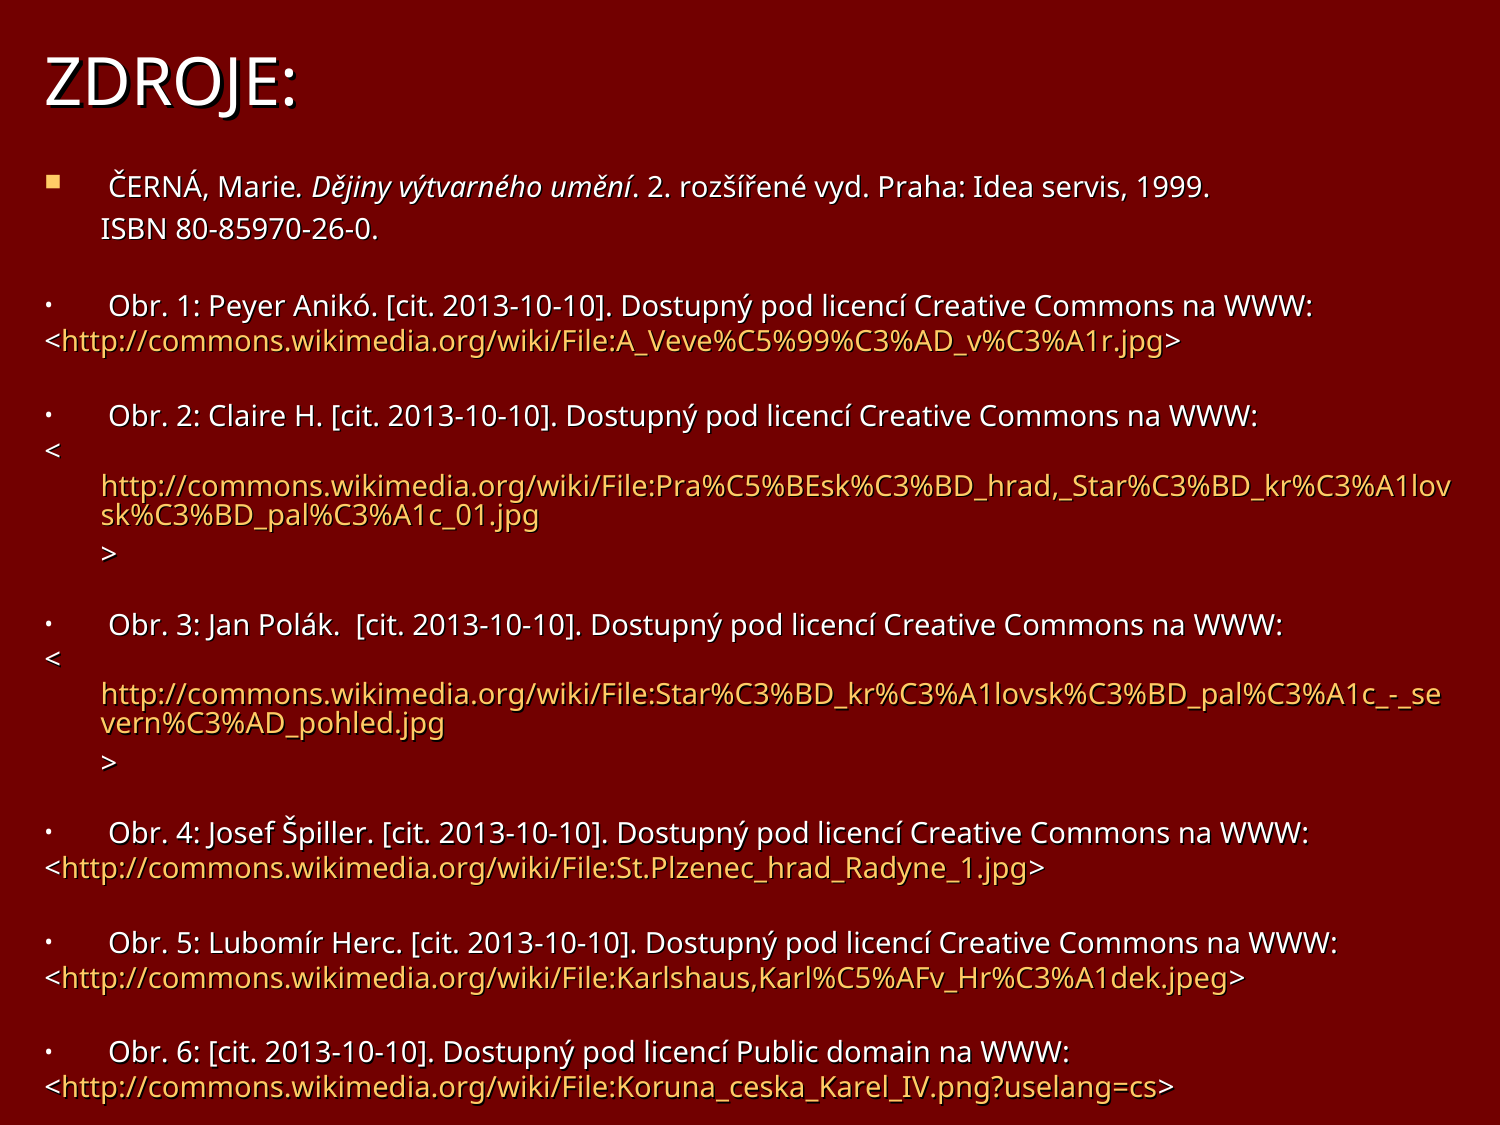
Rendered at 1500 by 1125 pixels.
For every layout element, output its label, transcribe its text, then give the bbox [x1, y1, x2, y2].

list ZDROJE: ČERNÁ, Marie. Dějiny výtvarného umění. 2. rozšířené vyd. Praha: Idea servis, 1999. ISBN 80-85970-26-0. Obr. 1: Peyer Anikó. [cit. 2013-10-10]. Dostupný pod licencí Creative Commons na WWW: <http://commons.wikimedia.org/wiki/File:A_Veve%C5%99%C3%AD_v%C3%A1r.jpg> Obr. 2: Claire H. [cit. 2013-10-10]. Dostupný pod licencí Creative Commons na WWW: <http://commons.wikimedia.org/wiki/File:Pra%C5%BEsk%C3%BD_hrad,_Star%C3%BD_kr%C3%A1lovsk%C3%BD_pal%C3%A1c_01.jpg> Obr. 3: Jan Polák. [cit. 2013-10-10]. Dostupný pod licencí Creative Commons na WWW: <http://commons.wikimedia.org/wiki/File:Star%C3%BD_kr%C3%A1lovsk%C3%BD_pal%C3%A1c_-_severn%C3%AD_pohled.jpg> Obr. 4: Josef Špiller. [cit. 2013-10-10]. Dostupný pod licencí Creative Commons na WWW: <http://commons.wikimedia.org/wiki/File:St.Plzenec_hrad_Radyne_1.jpg> Obr. 5: Lubomír Herc. [cit. 2013-10-10]. Dostupný pod licencí Creative Commons na WWW: <http://commons.wikimedia.org/wiki/File:Karlshaus,Karl%C5%AFv_Hr%C3%A1dek.jpeg> Obr. 6: [cit. 2013-10-10]. Dostupný pod licencí Public domain na WWW: <http://commons.wikimedia.org/wiki/File:Koruna_ceska_Karel_IV.png?uselang=cs> Obr. 7: Ben Skála. [cit. 2013-10-10]. Dostupný pod licencí Creative Commons na WWW: <http://commons.wikimedia.org/wiki/File:Church-%C5%A0t%C4%9Bp%C3%A1n-Prague3.jpg> [29, 30, 1471, 1125]
